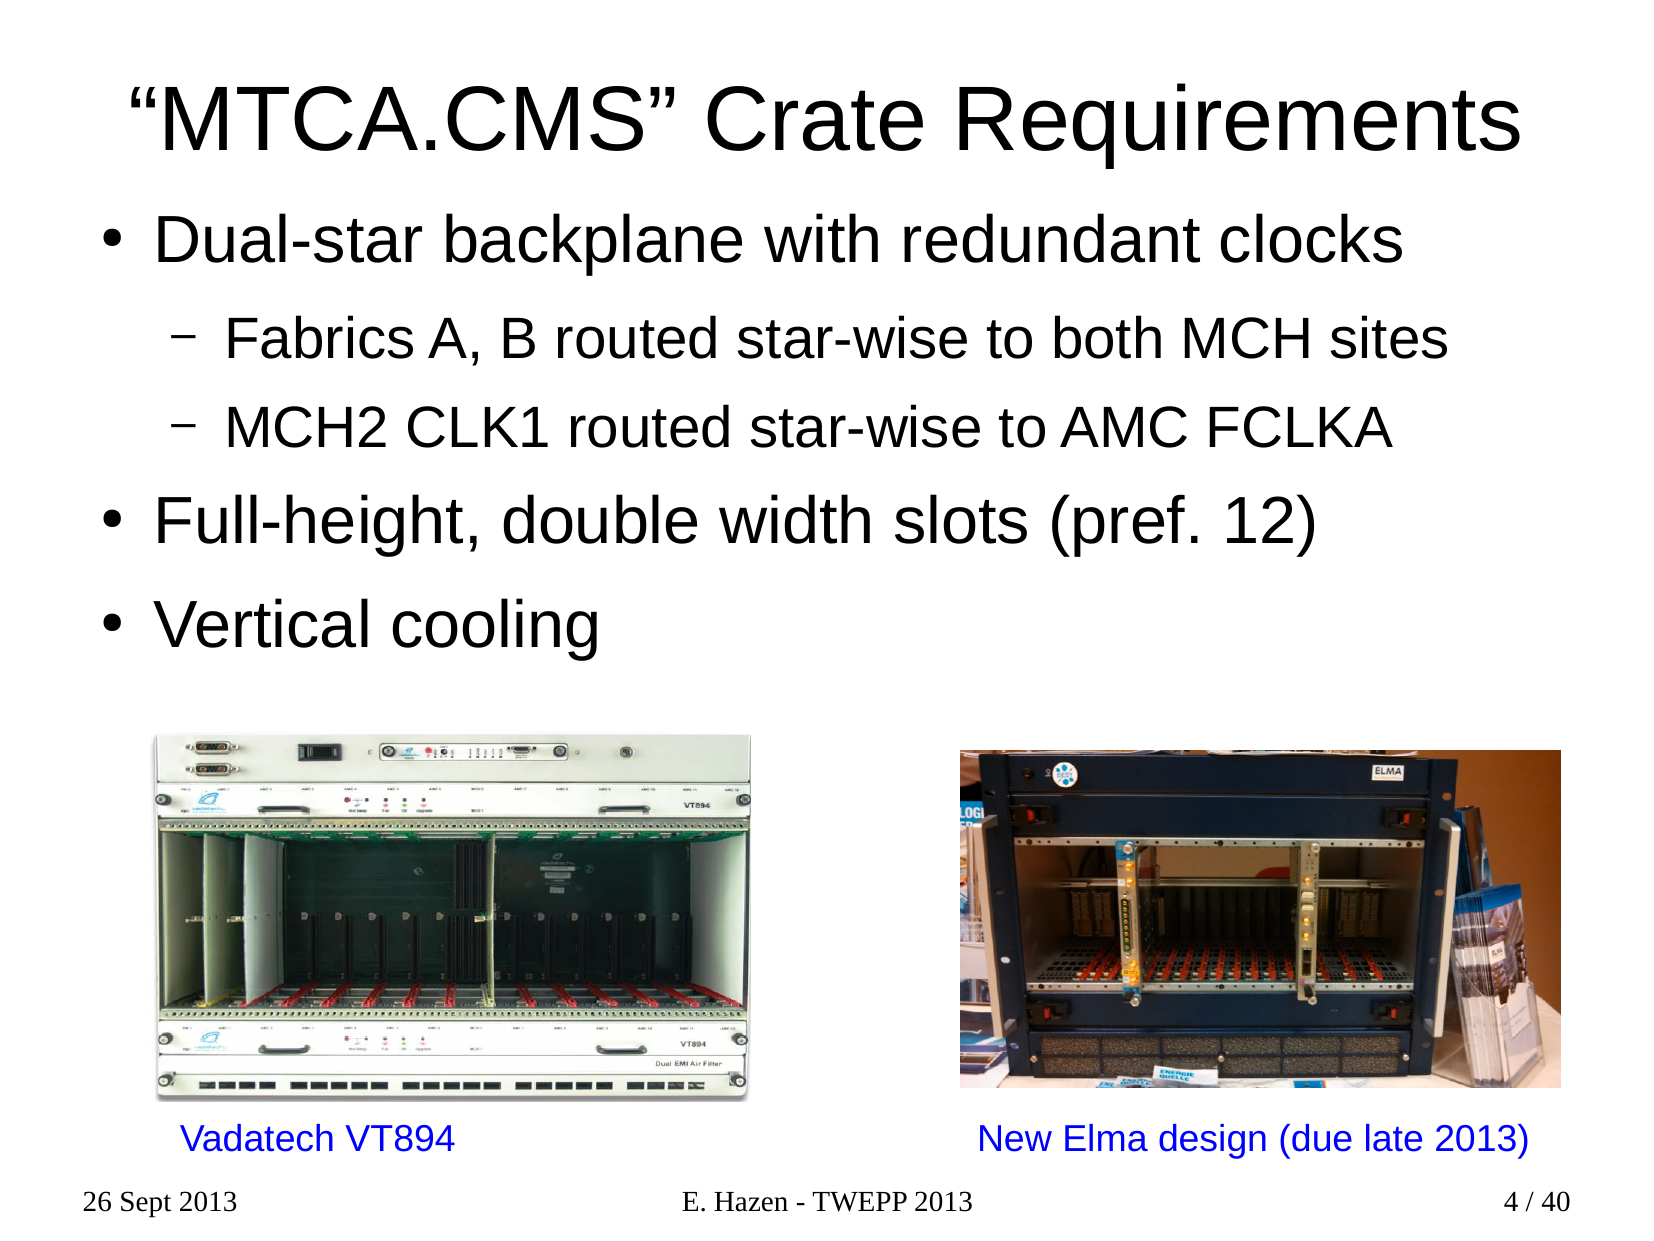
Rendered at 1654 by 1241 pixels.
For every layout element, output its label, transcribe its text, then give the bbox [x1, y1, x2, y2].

title “MTCA.CMS” Crate Requirements [82, 56, 1571, 181]
picture [960, 750, 1561, 1088]
text_box New Elma design (due late 2013) [962, 1110, 1545, 1167]
picture [150, 729, 751, 1102]
text_box Vadatech VT894 [165, 1110, 471, 1167]
list Dual-star backplane with redundant clocks Fabrics A, B routed star-wise to both MCH sites MCH2 CLK1 routed star-wise to AMC FCLKA Full-height, double width slots (pref. 12) Vertical cooling [82, 201, 1538, 1021]
